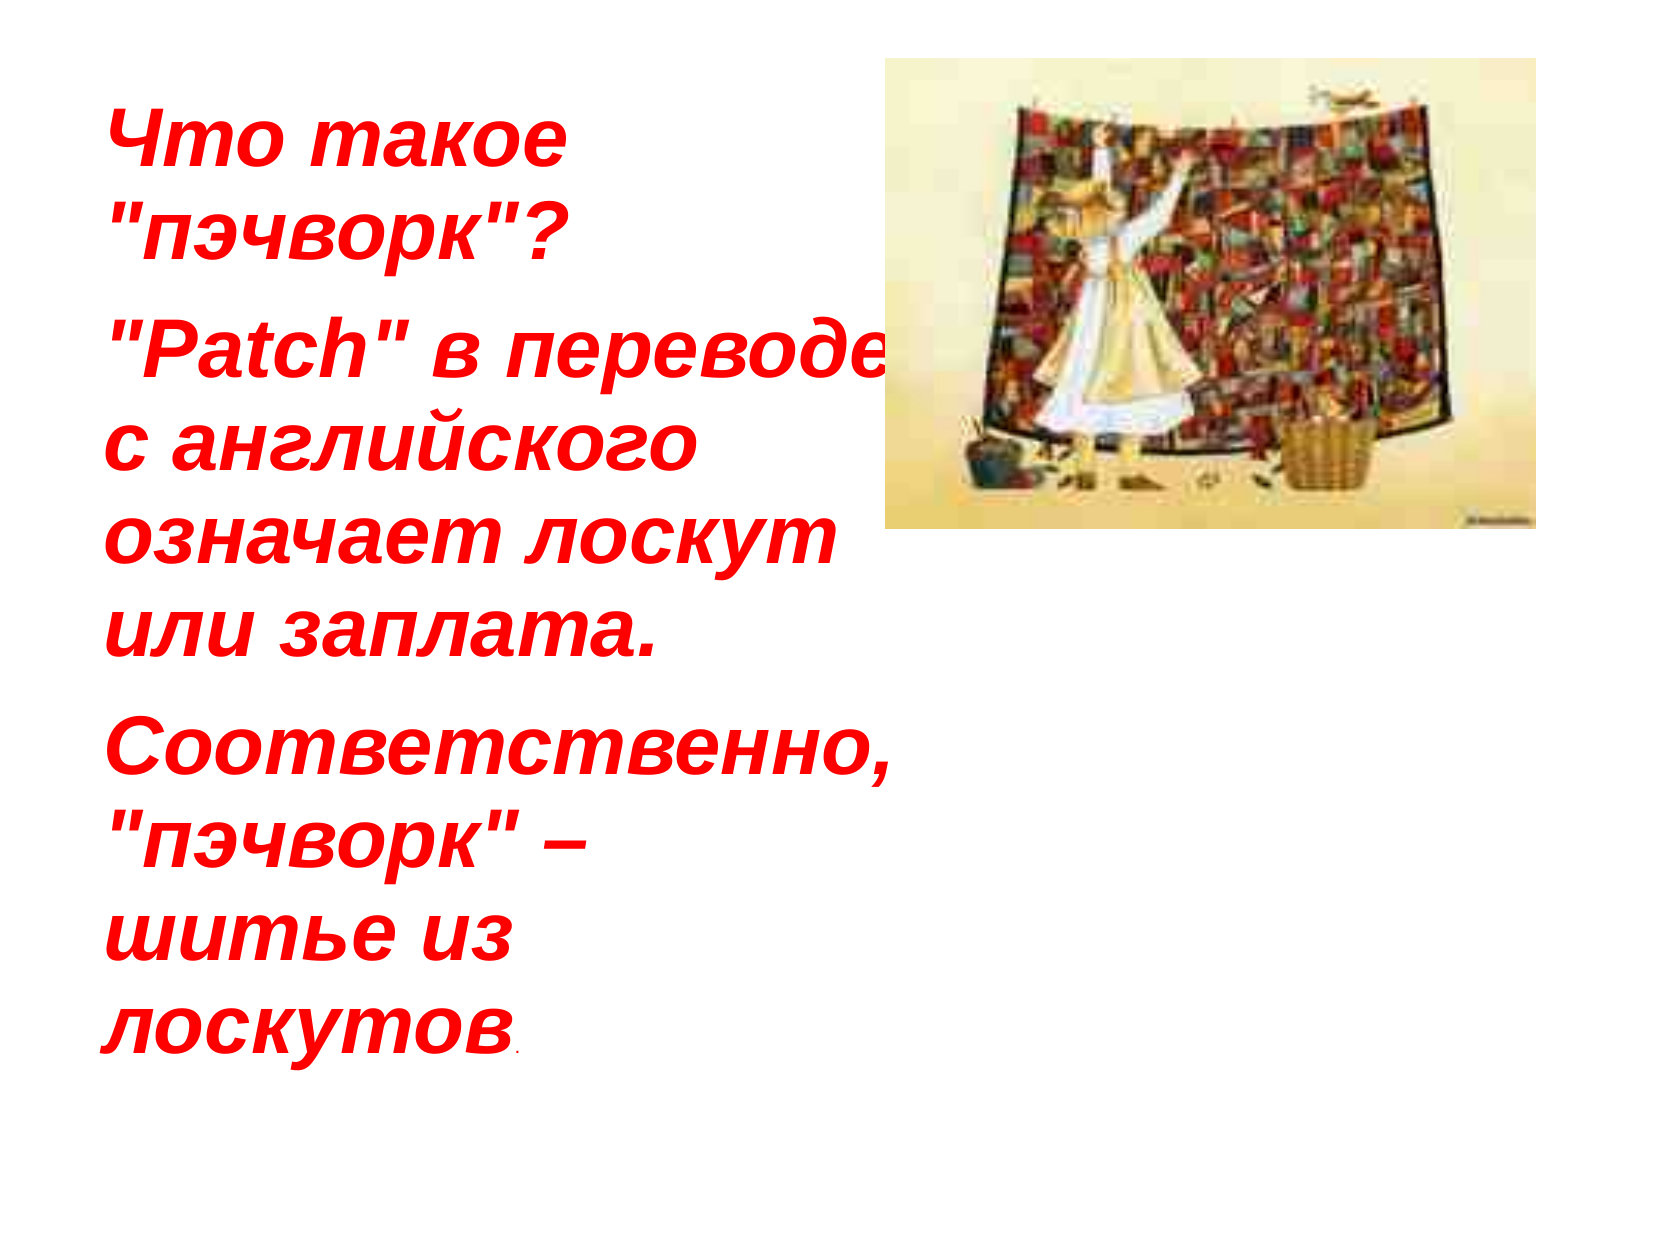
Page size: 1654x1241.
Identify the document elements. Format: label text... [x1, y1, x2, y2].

text_box Что такое "пэчворк"? "Patch" в переводе с английского означает лоскут или заплата. Соответственно, "пэчворк" – шитье из лоскутов. [88, 84, 916, 1127]
picture [885, 58, 1536, 529]
